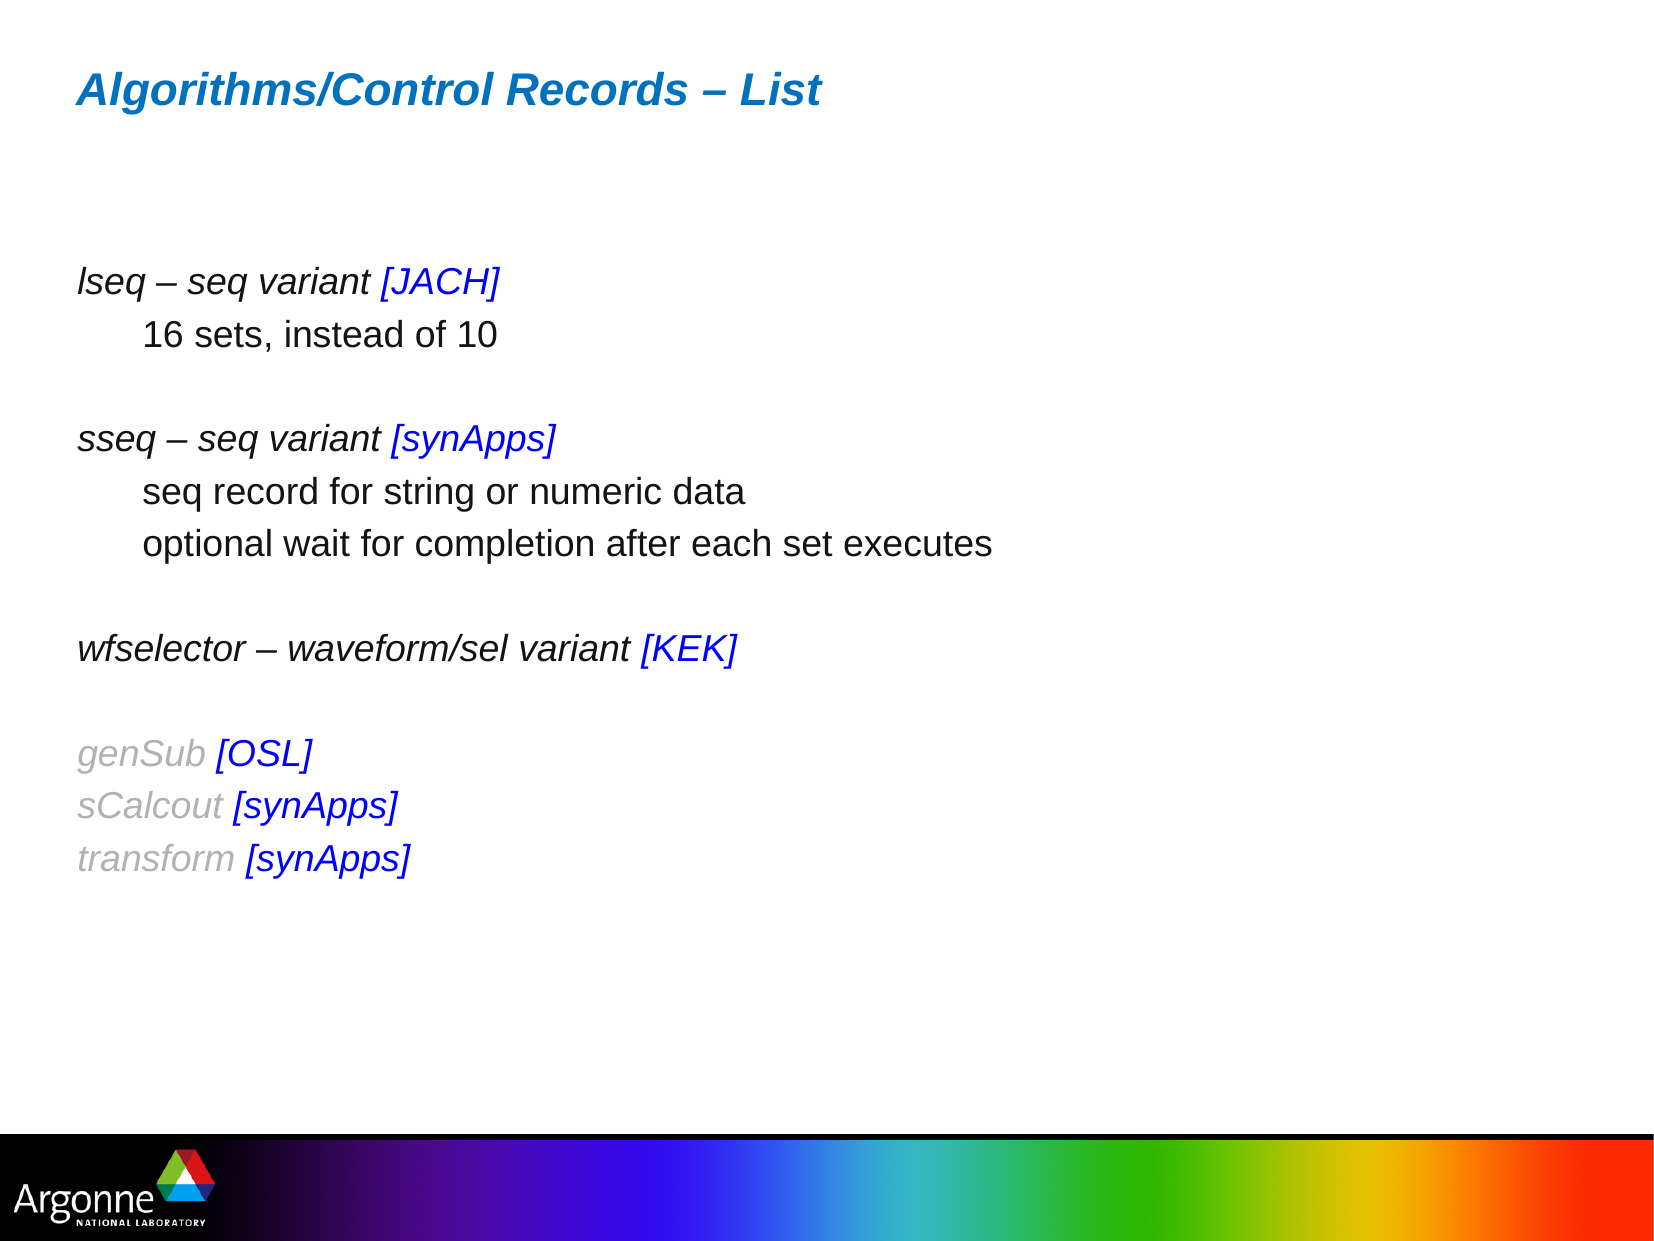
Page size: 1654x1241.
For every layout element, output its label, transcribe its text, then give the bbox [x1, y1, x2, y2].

list lseq – seq variant [JACH] 16 sets, instead of 10 sseq – seq variant [synApps] seq record for string or numeric data optional wait for completion after each set executes wfselector – waveform/sel variant [KEK] genSub [OSL] sCalcout [synApps] transform [synApps] [62, 253, 1498, 1051]
picture [0, 1134, 1654, 1241]
title Algorithms/Control Records – List [61, 45, 1500, 123]
